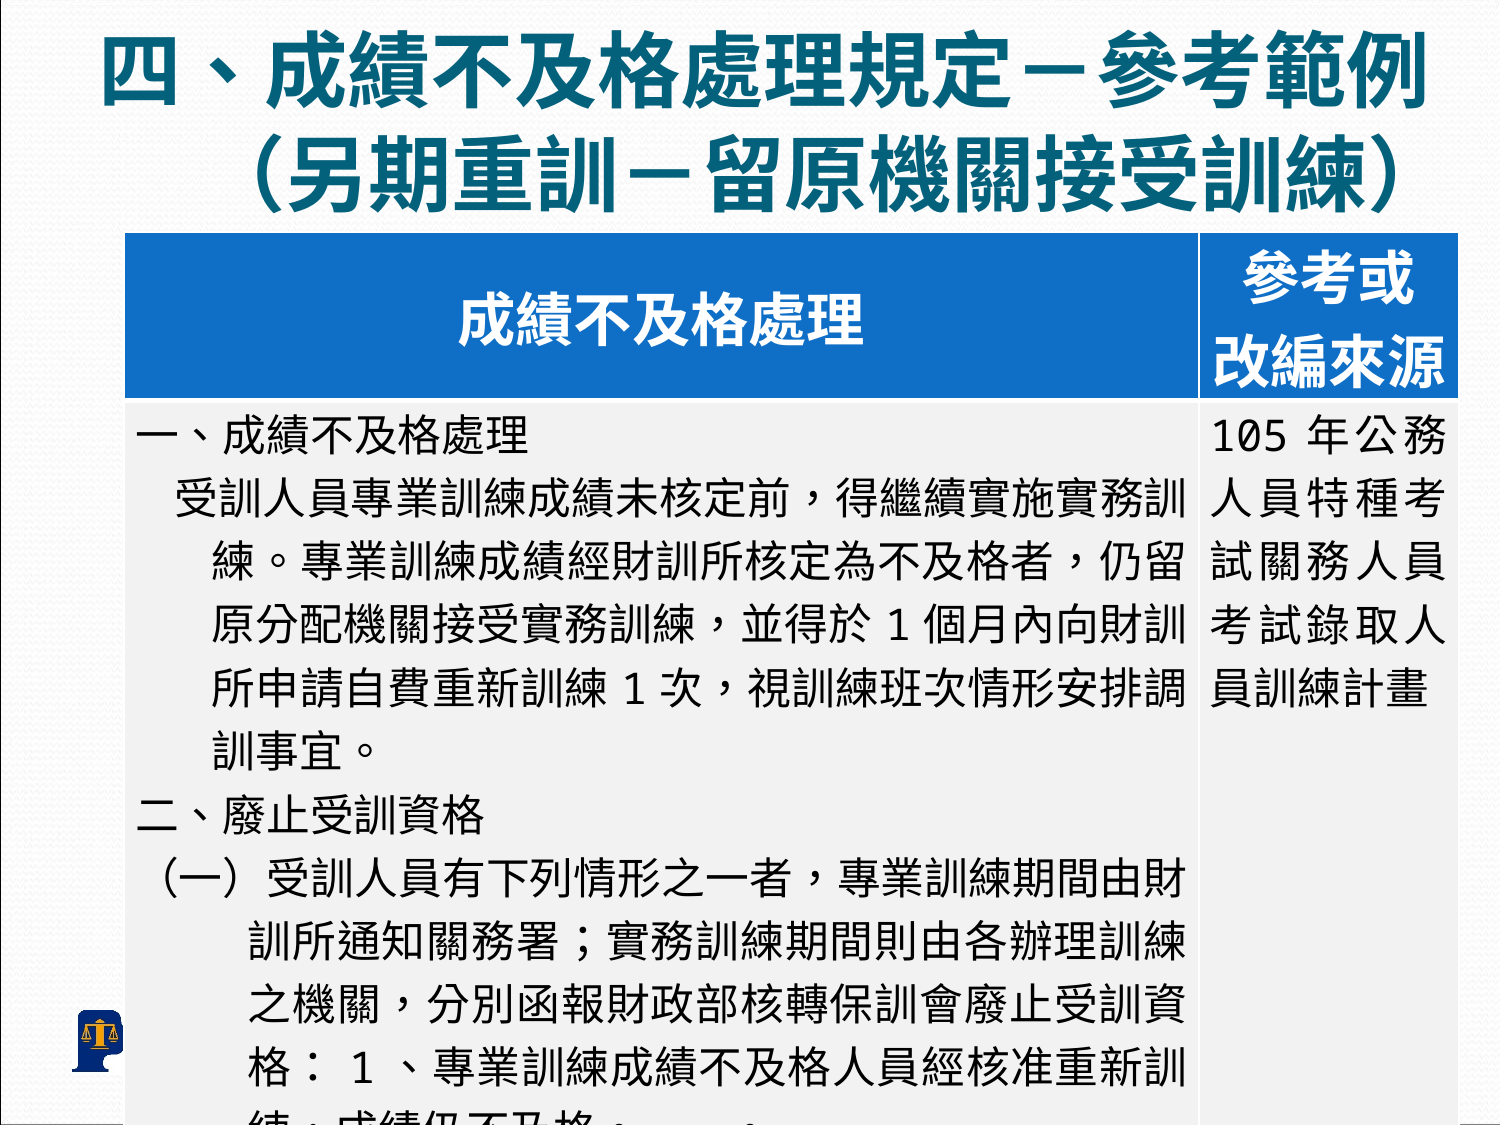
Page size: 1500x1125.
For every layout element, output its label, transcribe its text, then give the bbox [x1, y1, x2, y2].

table_header 參考或 改編來源 [1200, 233, 1458, 398]
table_header 成績不及格處理 [125, 233, 1198, 398]
picture [0, 0, 1500, 1125]
table_cell 105年公務人員特種考試關務人員考試錄取人員訓練計畫 [1200, 403, 1458, 1125]
table_cell 一、成績不及格處理 受訓人員專業訓練成績未核定前，得繼續實施實務訓練。專業訓練成績經財訓所核定為不及格者，仍留原分配機關接受實務訓練，並得於1個月內向財訓所申請自費重新訓練1次，視訓練班次情形安排調訓事宜。 二、廢止受訓資格 （一）受訓人員有下列情形之一者，專業訓練期間由財訓所通知關務署；實務訓練期間則由各辦理訓練之機關，分別函報財政部核轉保訓會廢止受訓資格：1、專業訓練成績不及格人員經核准重新訓練，成績仍不及格。……。 [125, 403, 1198, 1125]
title 四、成績不及格處理規定－參考範例 （另期重訓－留原機關接受訓練） [31, 144, 1497, 222]
